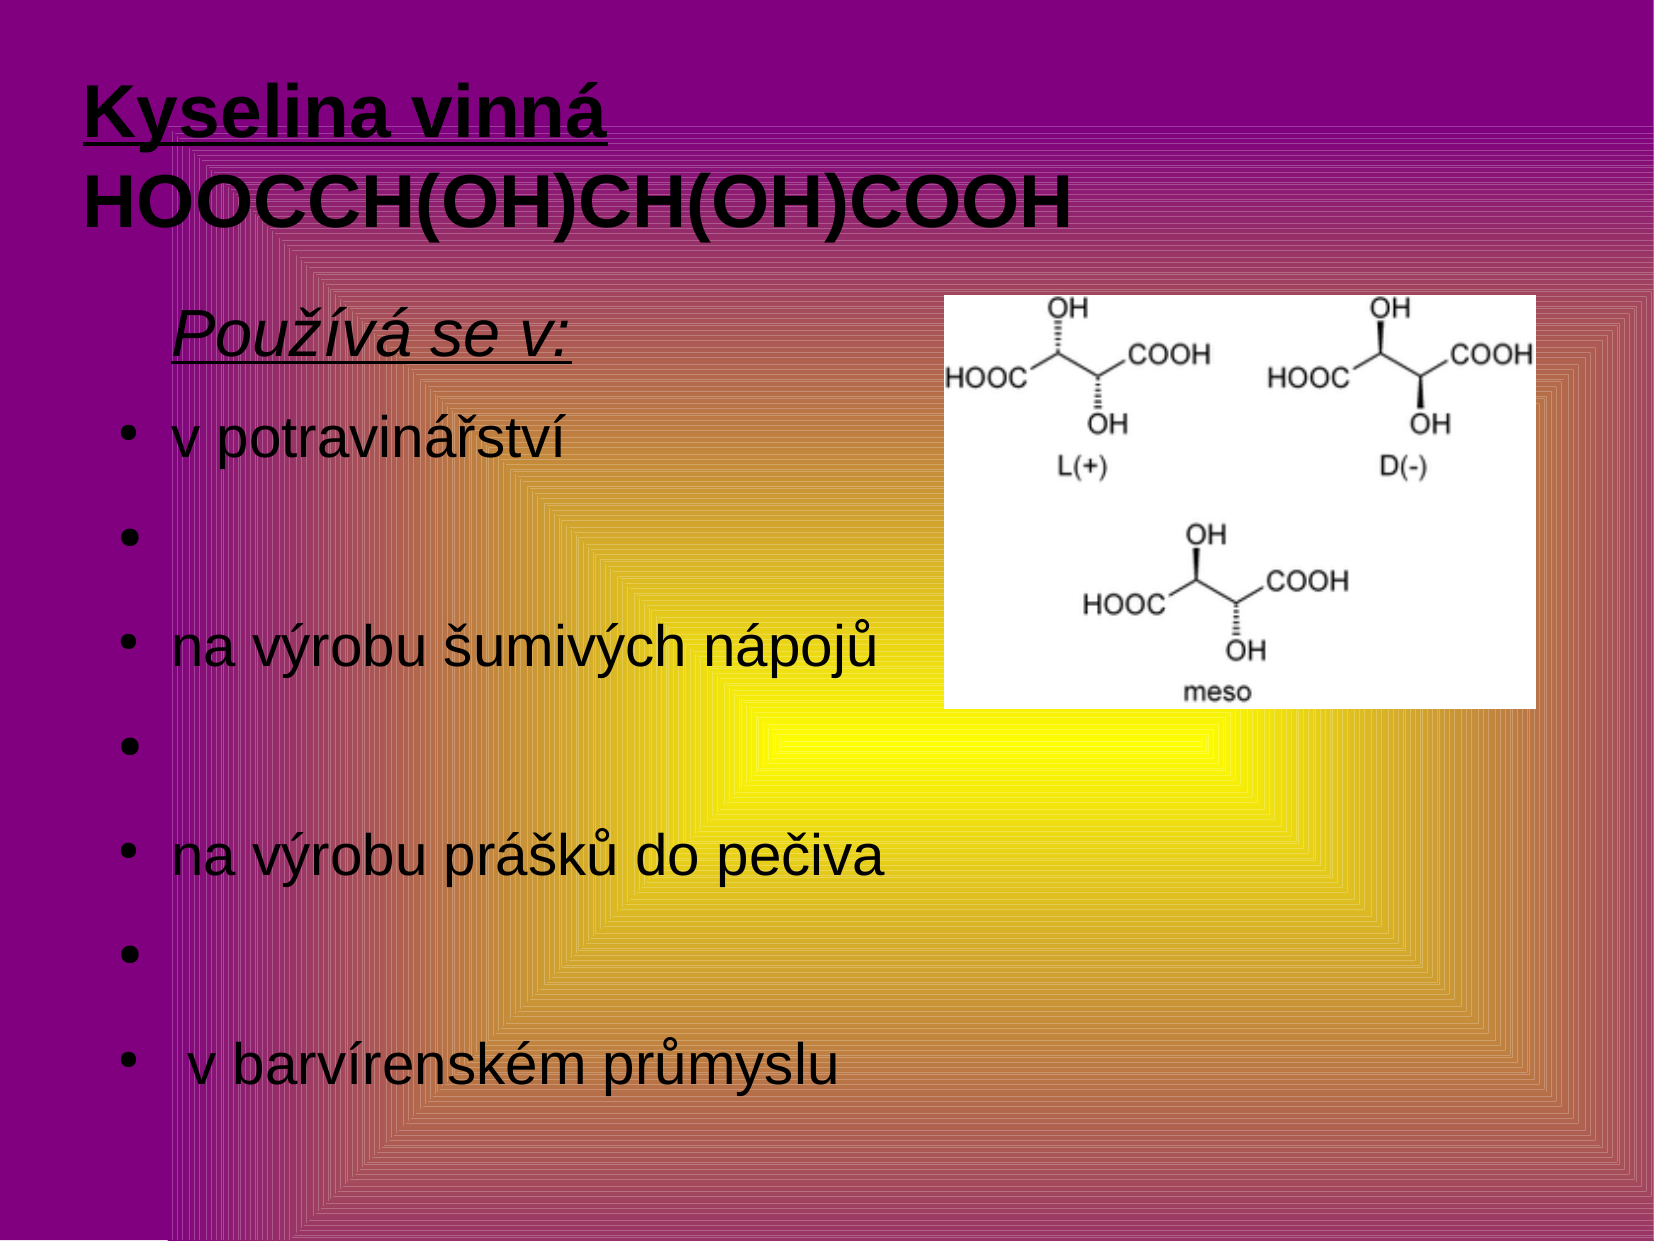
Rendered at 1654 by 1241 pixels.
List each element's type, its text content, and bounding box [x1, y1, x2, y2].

list Používá se v: v potravinářství na výrobu šumivých nápojů na výrobu prášků do pečiva v barvírenském průmyslu [82, 290, 1571, 1109]
title Kyselina vinná HOOCCH(OH)CH(OH)COOH [82, 49, 1571, 257]
picture [944, 295, 1536, 709]
